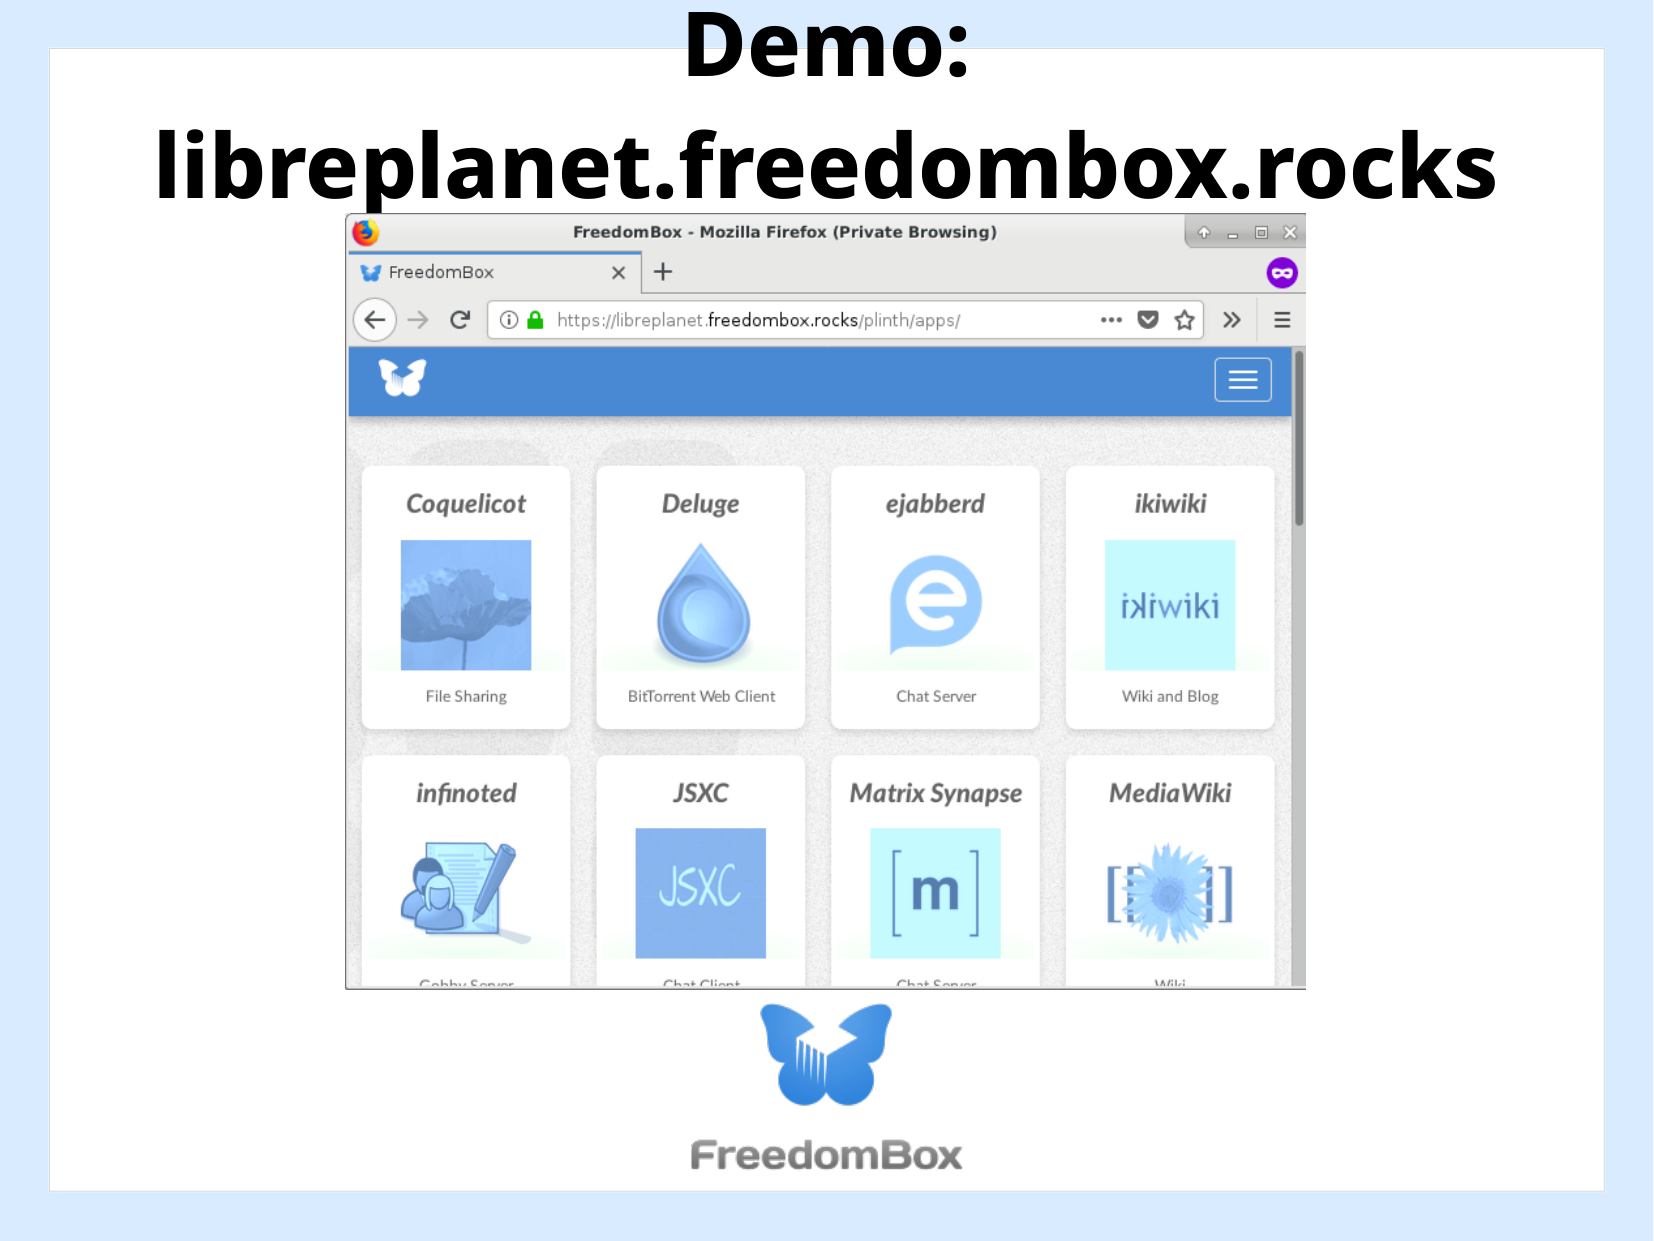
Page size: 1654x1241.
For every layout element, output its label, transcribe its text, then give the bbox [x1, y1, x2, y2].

subtitle Demo: libreplanet.freedombox.rocks [82, 49, 1571, 1010]
picture [0, 0, 1654, 1241]
